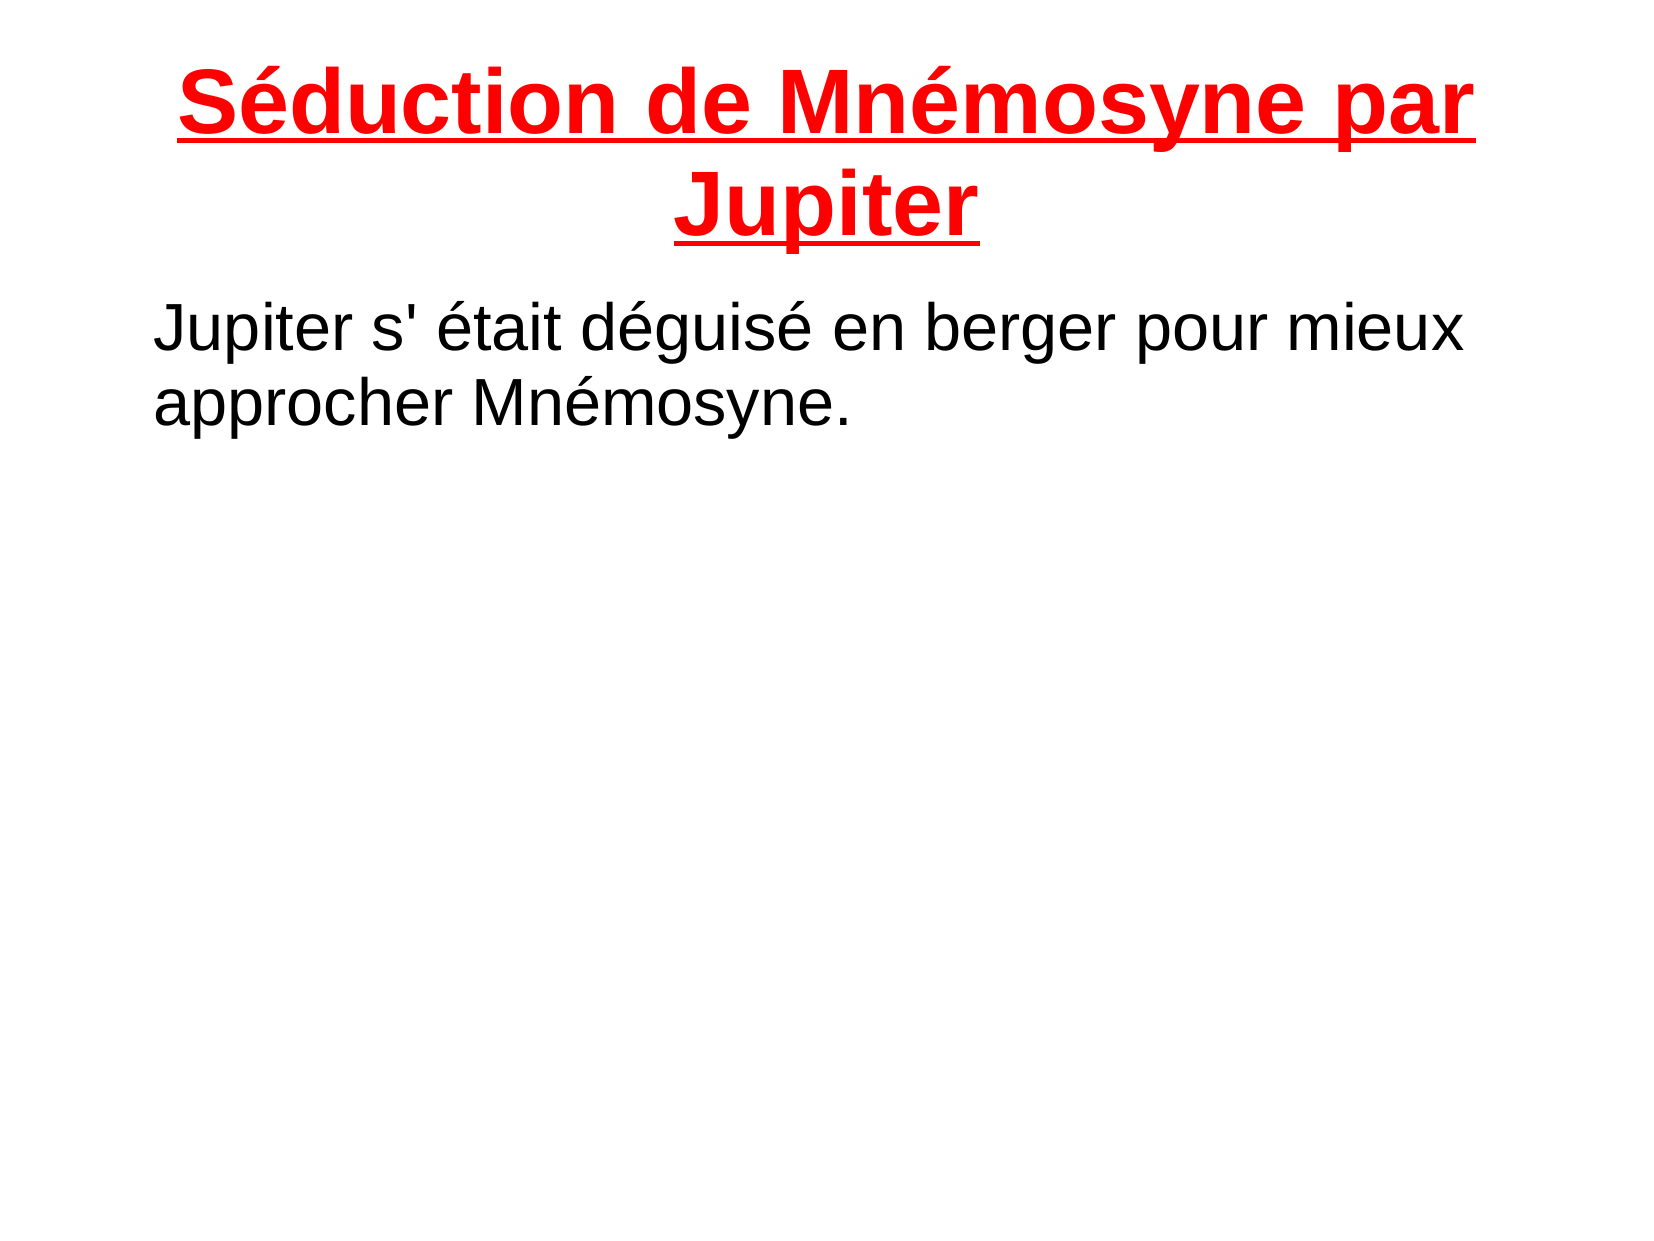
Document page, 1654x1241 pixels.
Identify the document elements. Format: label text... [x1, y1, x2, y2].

list Jupiter s' était déguisé en berger pour mieux approcher Mnémosyne. [82, 290, 1571, 1109]
title Séduction de Mnémosyne par Jupiter [82, 49, 1571, 257]
